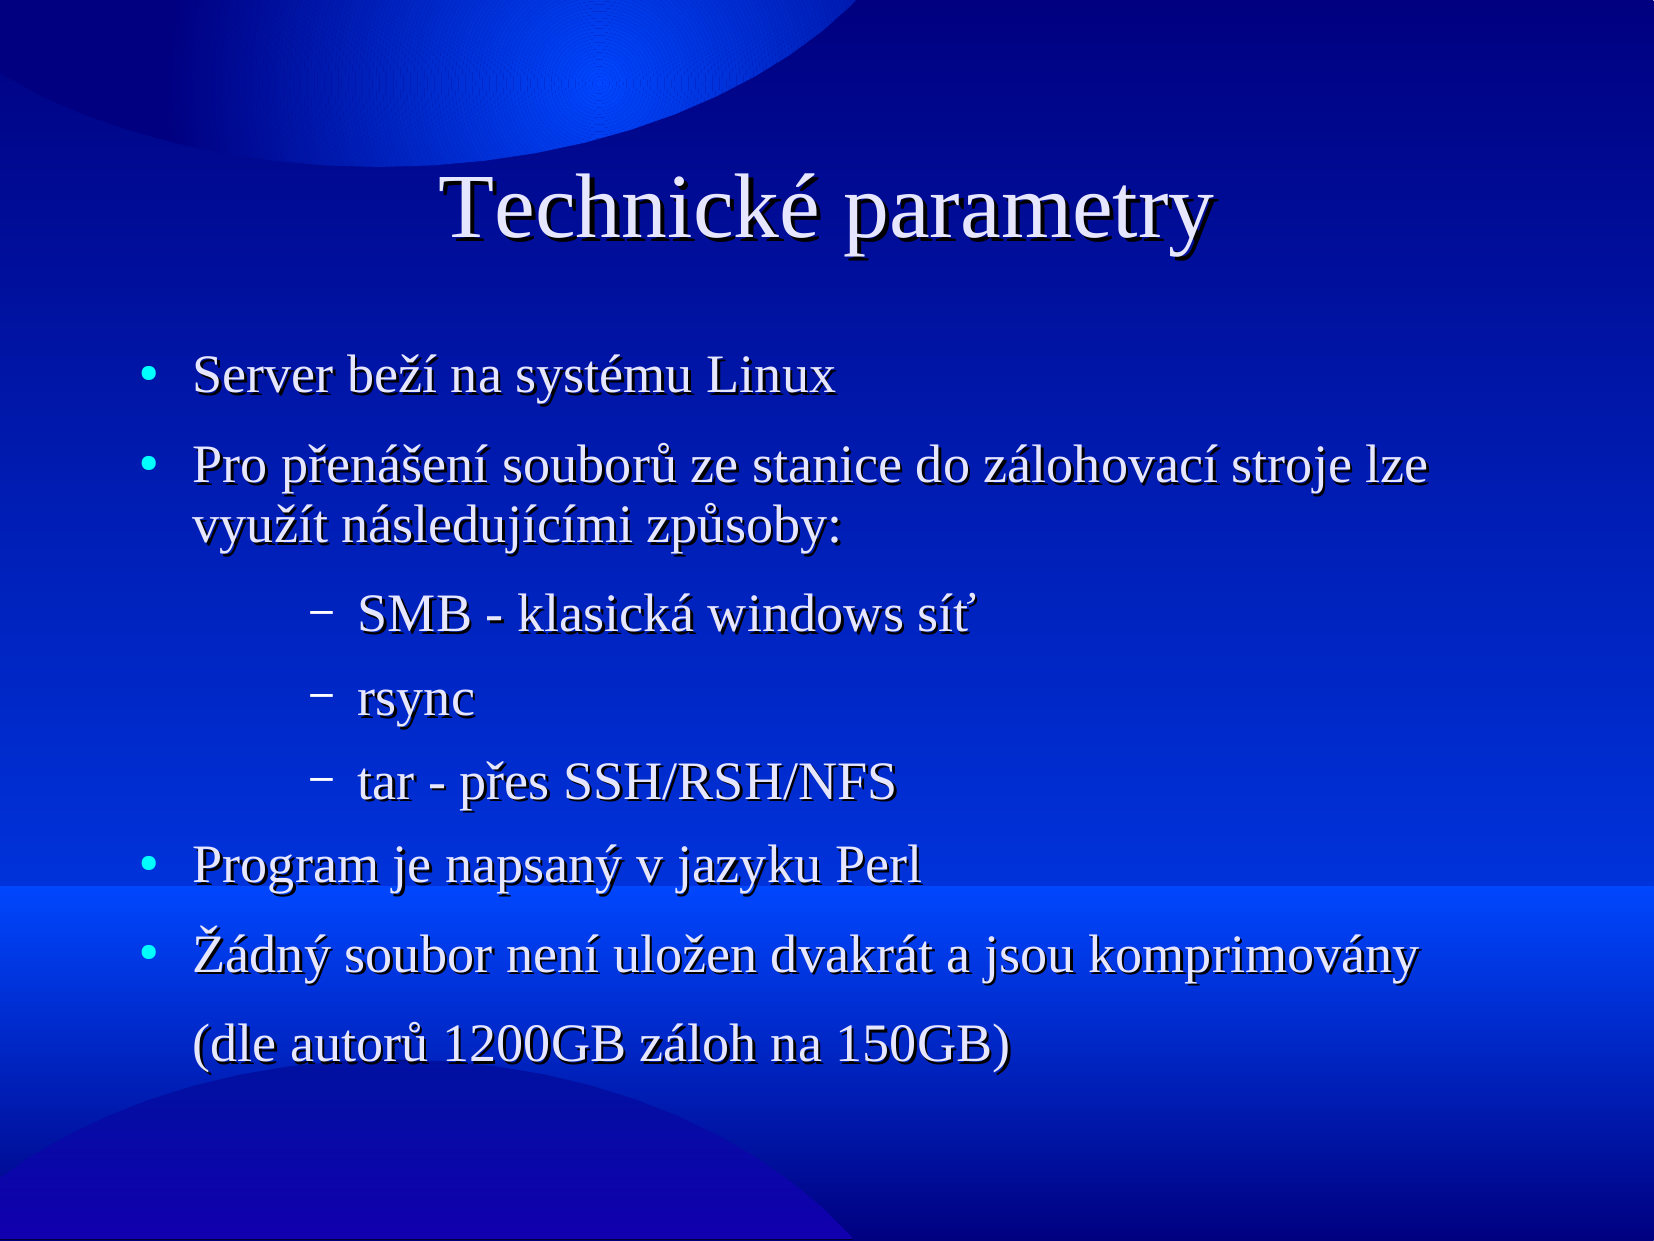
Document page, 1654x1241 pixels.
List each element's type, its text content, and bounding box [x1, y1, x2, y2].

title Technické parametry [121, 102, 1534, 311]
list Server beží na systému Linux Pro přenášení souborů ze stanice do zálohovací stroje lze využít následujícími způsoby: SMB - klasická windows síť rsync tar - přes SSH/RSH/NFS Program je napsaný v jazyku Perl Žádný soubor není uložen dvakrát a jsou komprimovány (dle autorů 1200GB záloh na 150GB) [121, 344, 1534, 1127]
